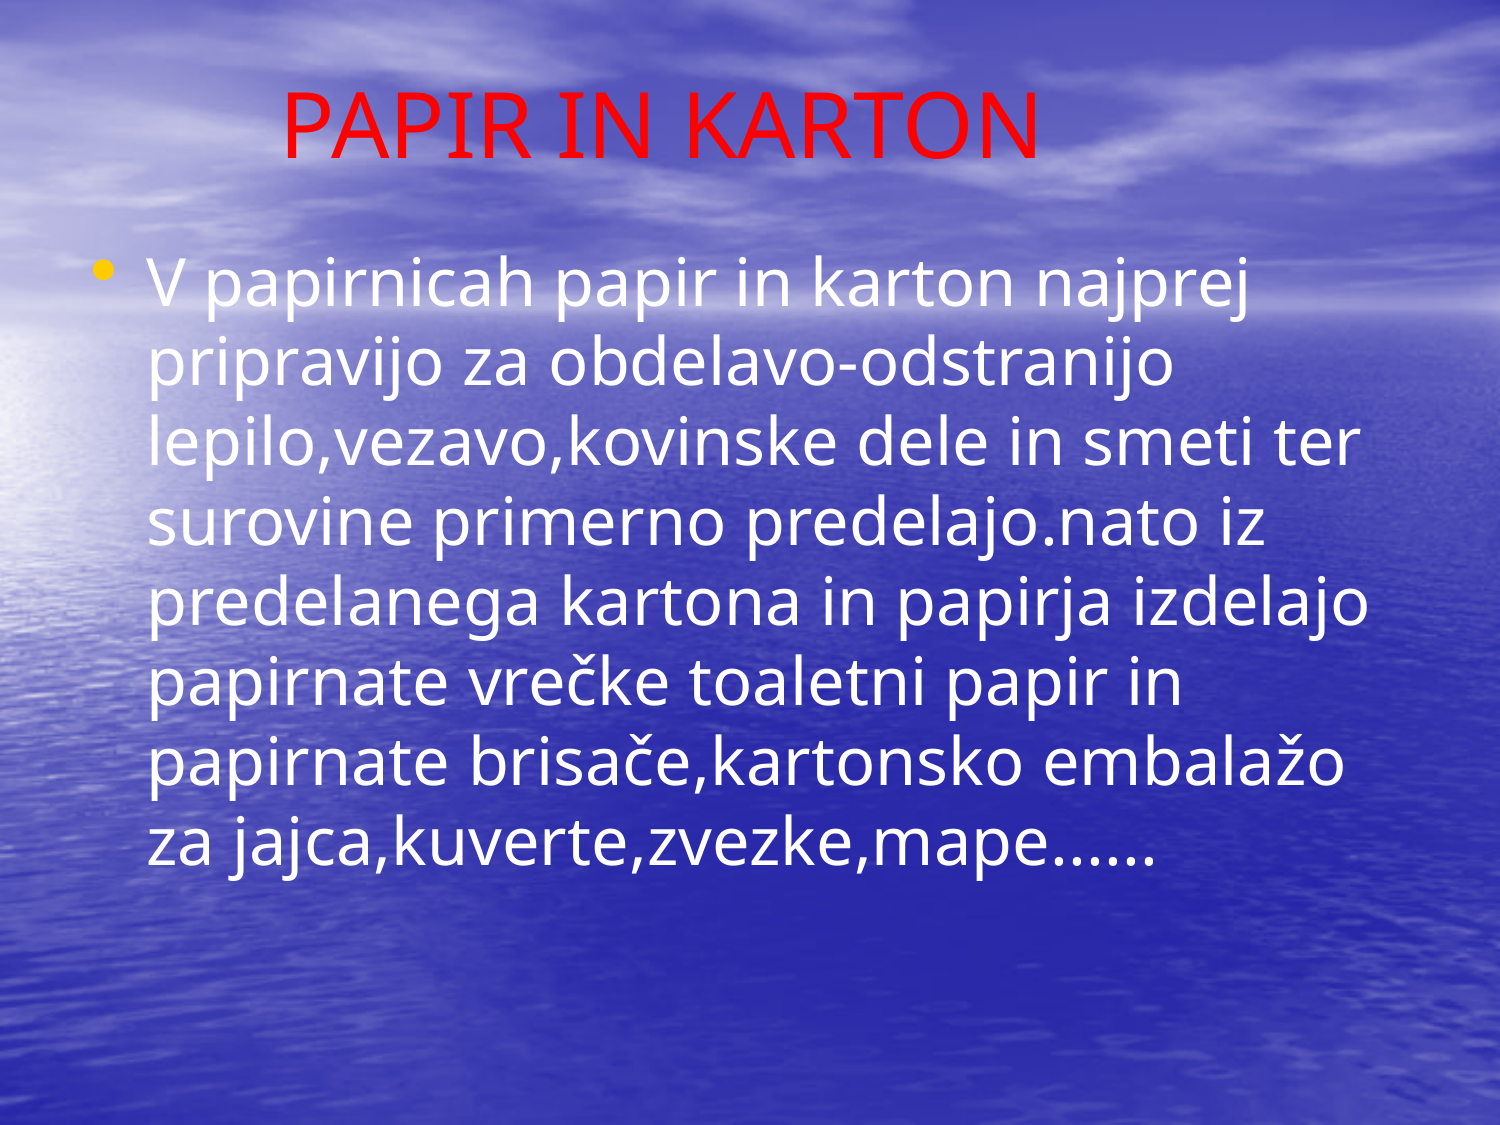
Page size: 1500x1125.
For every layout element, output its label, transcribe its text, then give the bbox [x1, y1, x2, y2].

title PAPIR IN KARTON [75, 47, 1425, 197]
picture [0, 0, 1500, 1125]
list V papirnicah papir in karton najprej pripravijo za obdelavo-odstranijo lepilo,vezavo,kovinske dele in smeti ter surovine primerno predelajo.nato iz predelanega kartona in papirja izdelajo papirnate vrečke toaletni papir in papirnate brisače,kartonsko embalažo za jajca,kuverte,zvezke,mape...... [75, 231, 1425, 1125]
